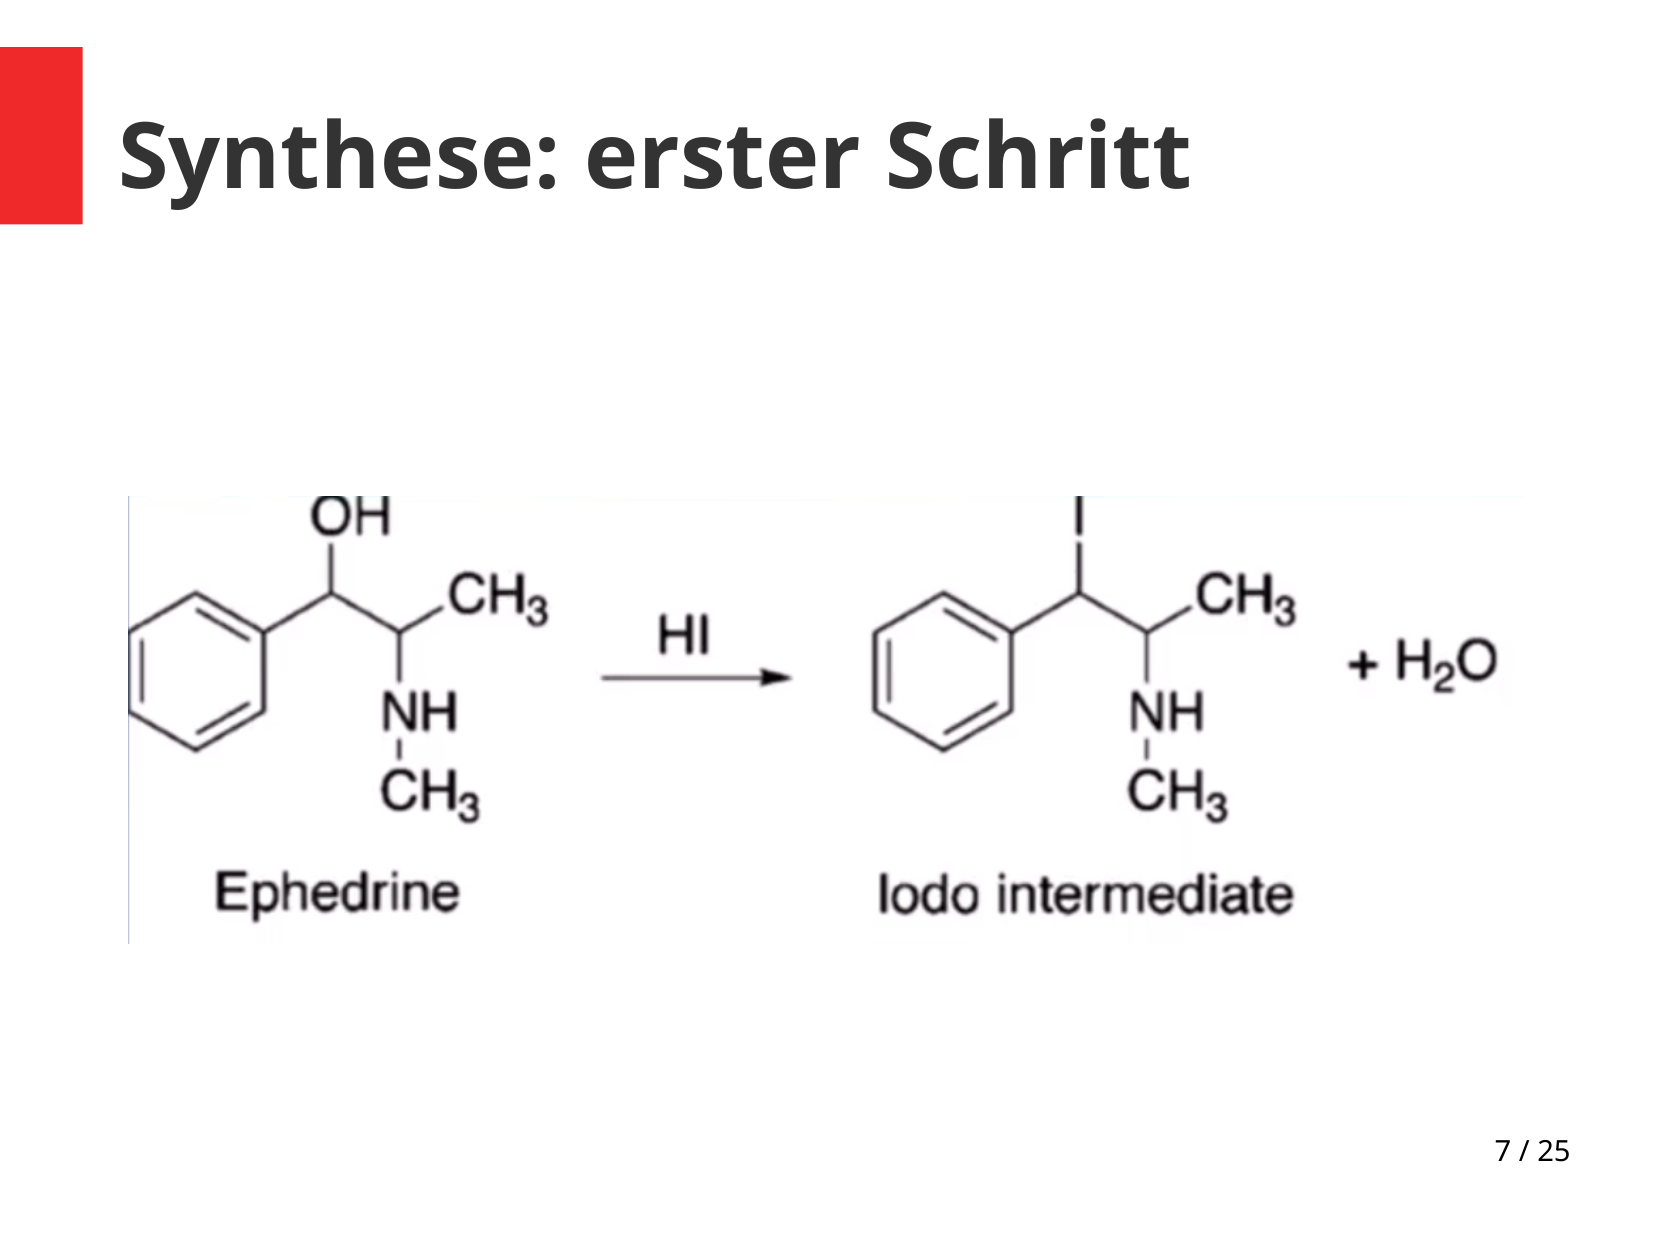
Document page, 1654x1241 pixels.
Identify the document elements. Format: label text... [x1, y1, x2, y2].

picture [128, 496, 1524, 944]
title Synthese: erster Schritt [118, 49, 1571, 257]
